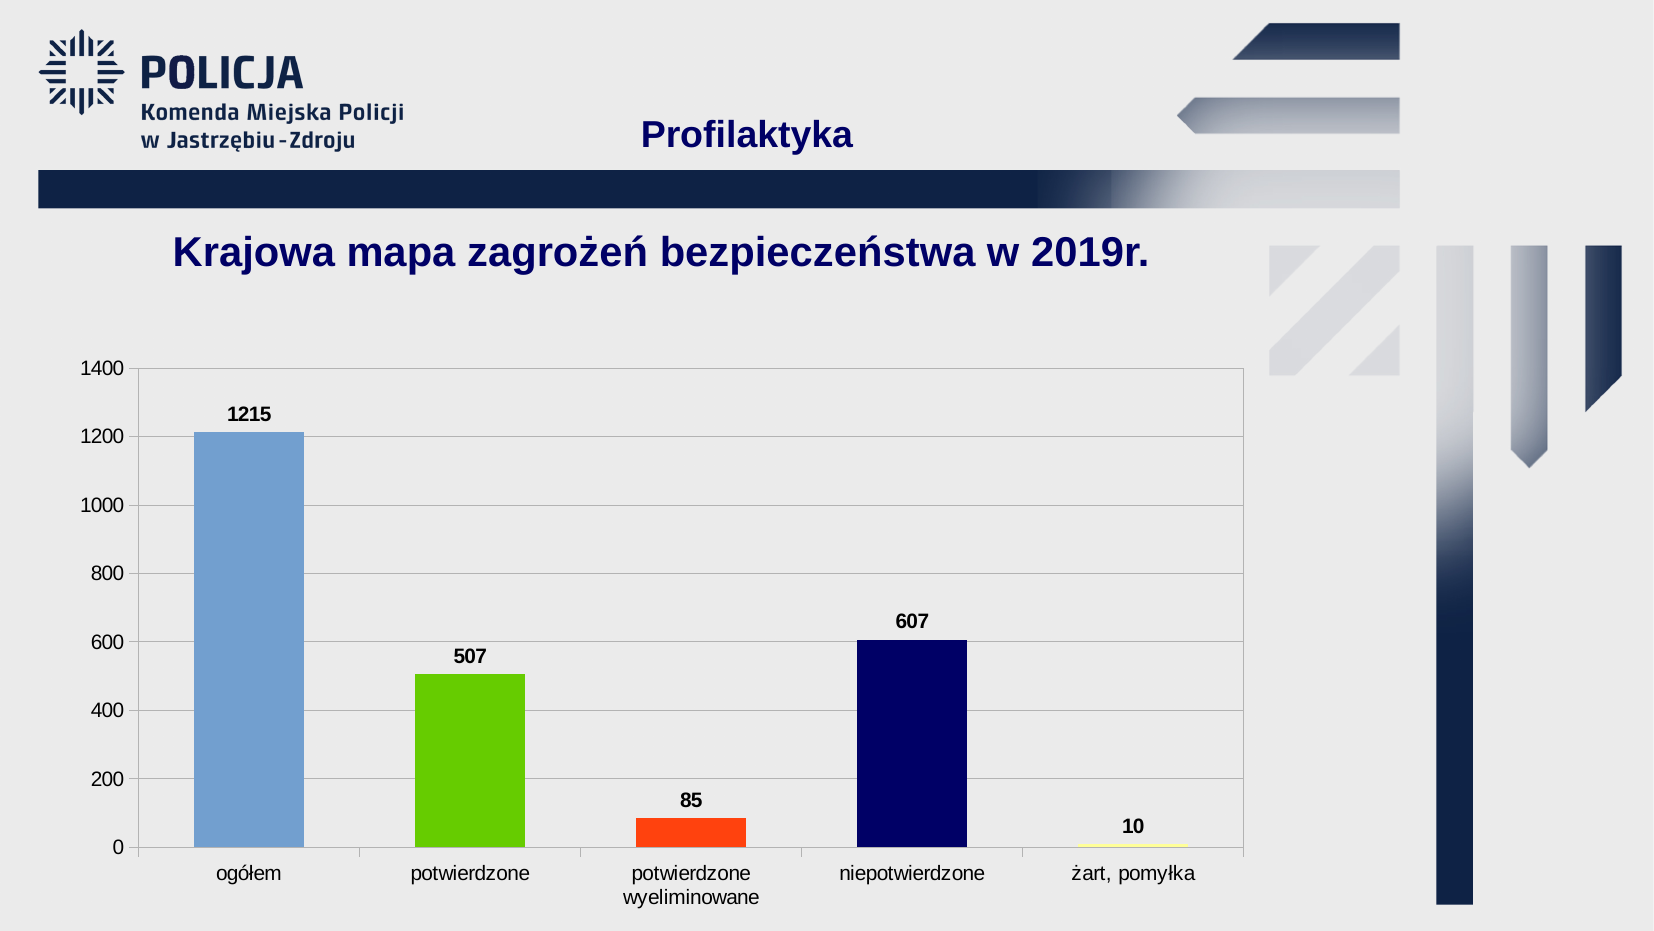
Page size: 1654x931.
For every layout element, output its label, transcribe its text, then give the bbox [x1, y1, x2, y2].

text_box Krajowa mapa zagrożeń bezpieczeństwa w 2019r. [47, 221, 1276, 390]
chart [71, 390, 1264, 910]
text_box Profilaktyka [625, 106, 875, 164]
picture [0, 0, 1654, 931]
